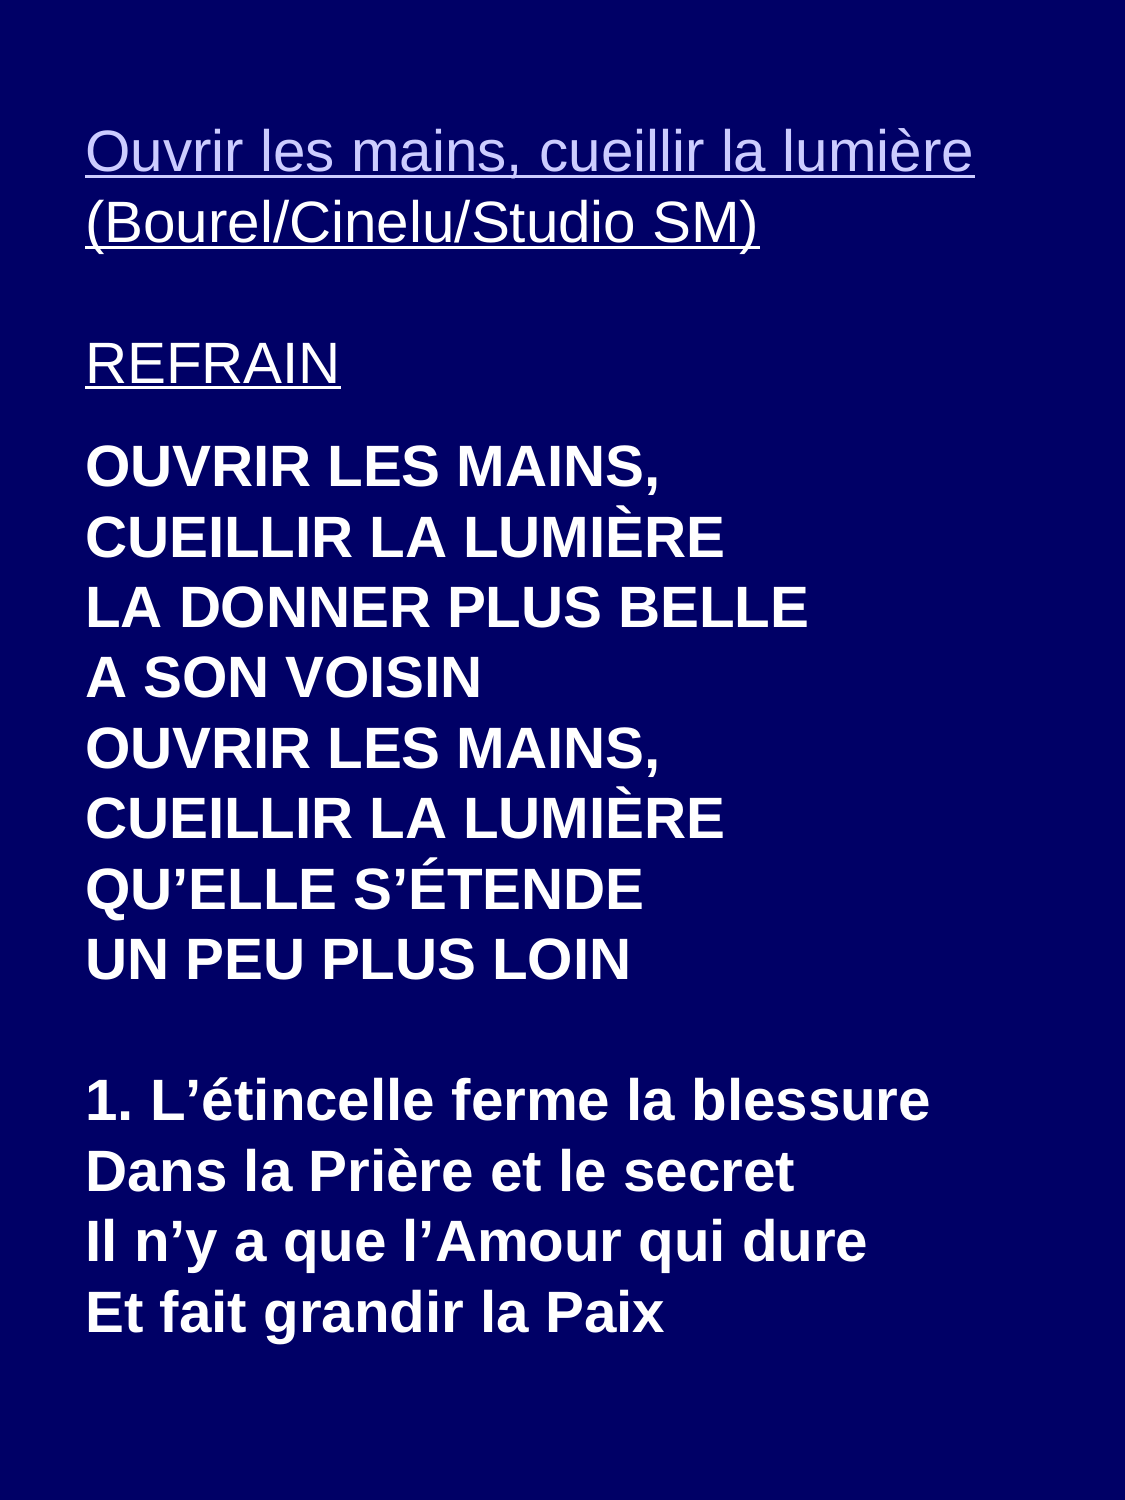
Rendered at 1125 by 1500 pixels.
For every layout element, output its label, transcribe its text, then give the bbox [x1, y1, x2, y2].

text_box Ouvrir les mains, cueillir la lumière (Bourel/Cinelu/Studio SM) REFRAIN OUVRIR LES MAINS, CUEILLIR LA LUMIÈRE LA DONNER PLUS BELLE A SON VOISIN OUVRIR LES MAINS, CUEILLIR LA LUMIÈRE QU’ELLE S’ÉTENDE UN PEU PLUS LOIN 1. L’étincelle ferme la blessure Dans la Prière et le secret Il n’y a que l’Amour qui dure Et fait grandir la Paix [70, 35, 1125, 1352]
